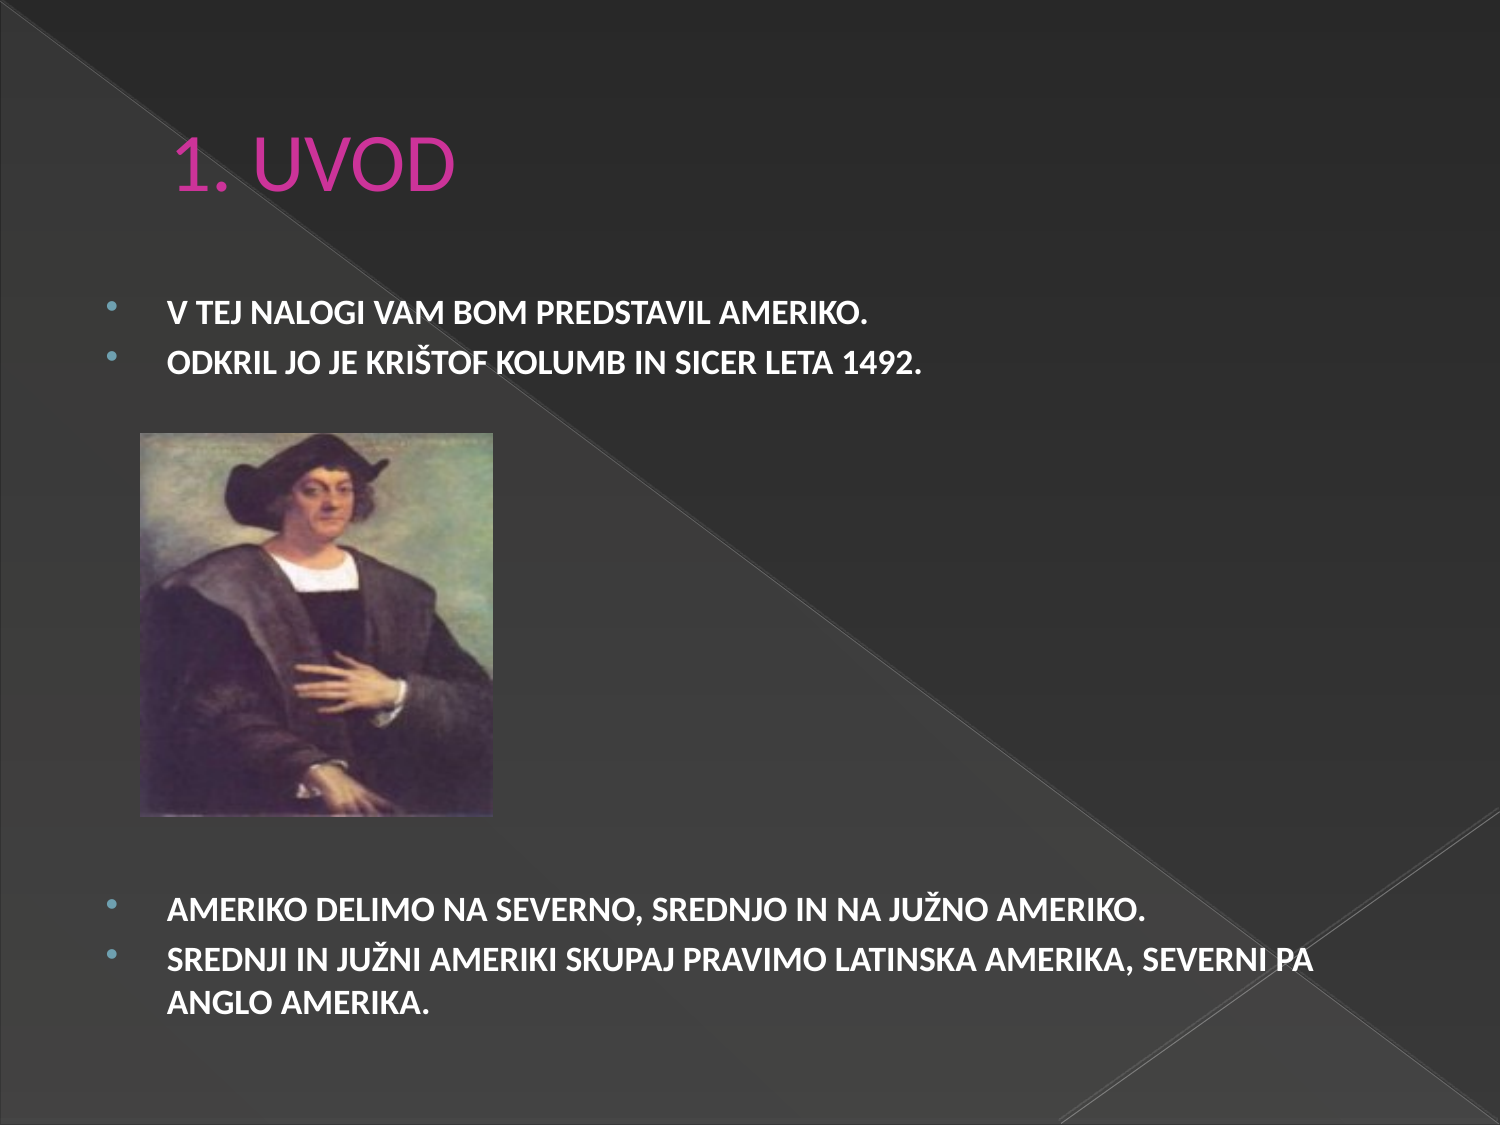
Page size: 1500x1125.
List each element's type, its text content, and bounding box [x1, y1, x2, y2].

list V TEJ NALOGI VAM BOM PREDSTAVIL AMERIKO. ODKRIL JO JE KRIŠTOF KOLUMB IN SICER LETA 1492. AMERIKO DELIMO NA SEVERNO, SREDNJO IN NA JUŽNO AMERIKO. SREDNJI IN JUŽNI AMERIKI SKUPAJ PRAVIMO LATINSKA AMERIKA, SEVERNI PA ANGLO AMERIKA. [82, 281, 1432, 1032]
title 1. UVOD [75, 43, 1425, 274]
picture [140, 433, 493, 817]
